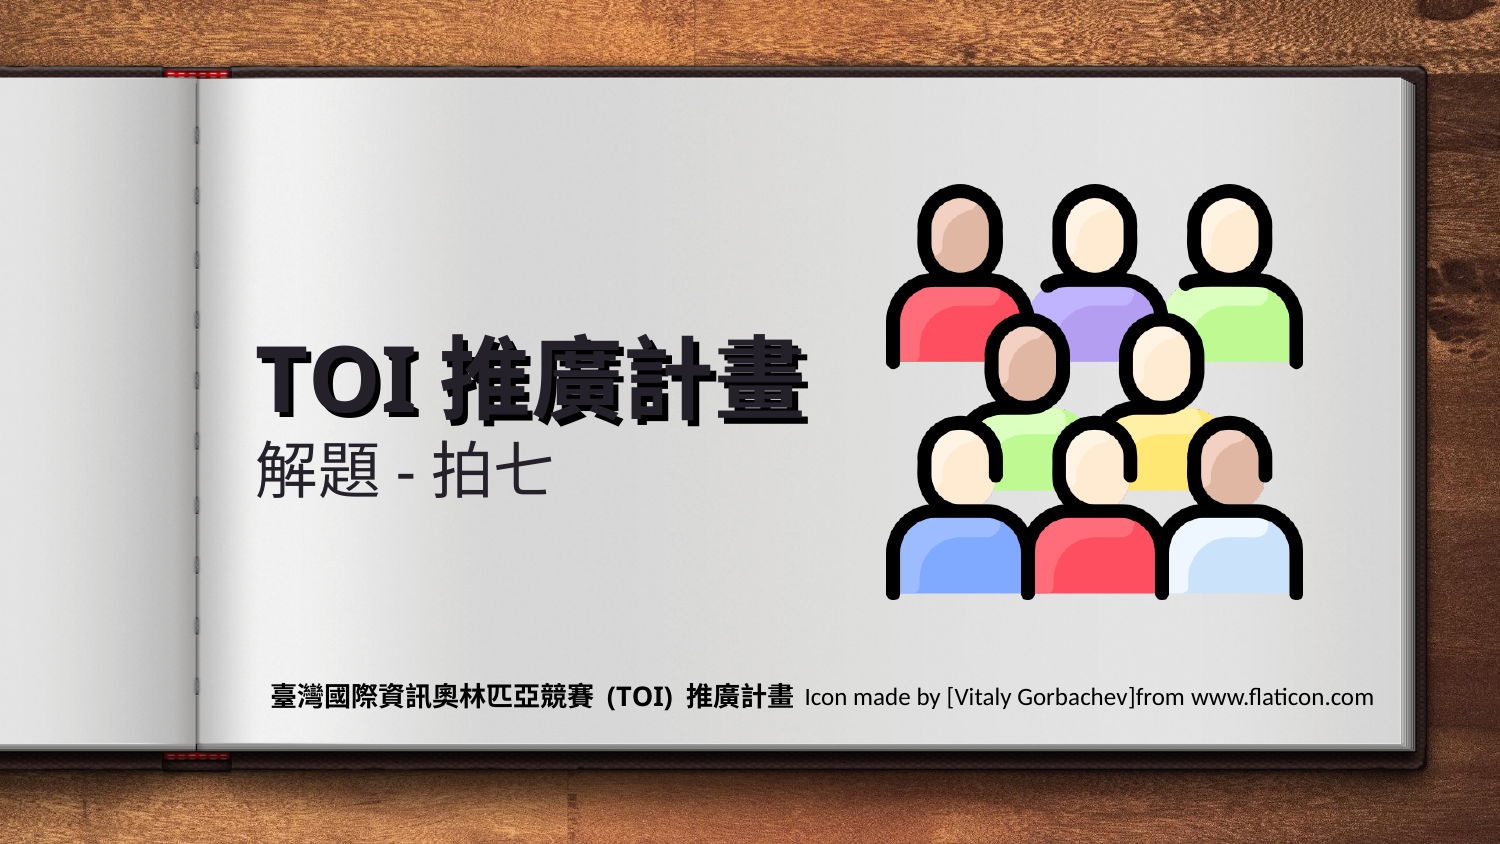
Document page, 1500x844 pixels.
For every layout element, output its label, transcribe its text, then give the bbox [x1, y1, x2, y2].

title TOI推廣計畫 解題-拍七 [240, 262, 886, 565]
picture [886, 184, 1303, 600]
text_box Icon made by [Vitaly Gorbachev]from www.flaticon.com [790, 672, 1399, 718]
